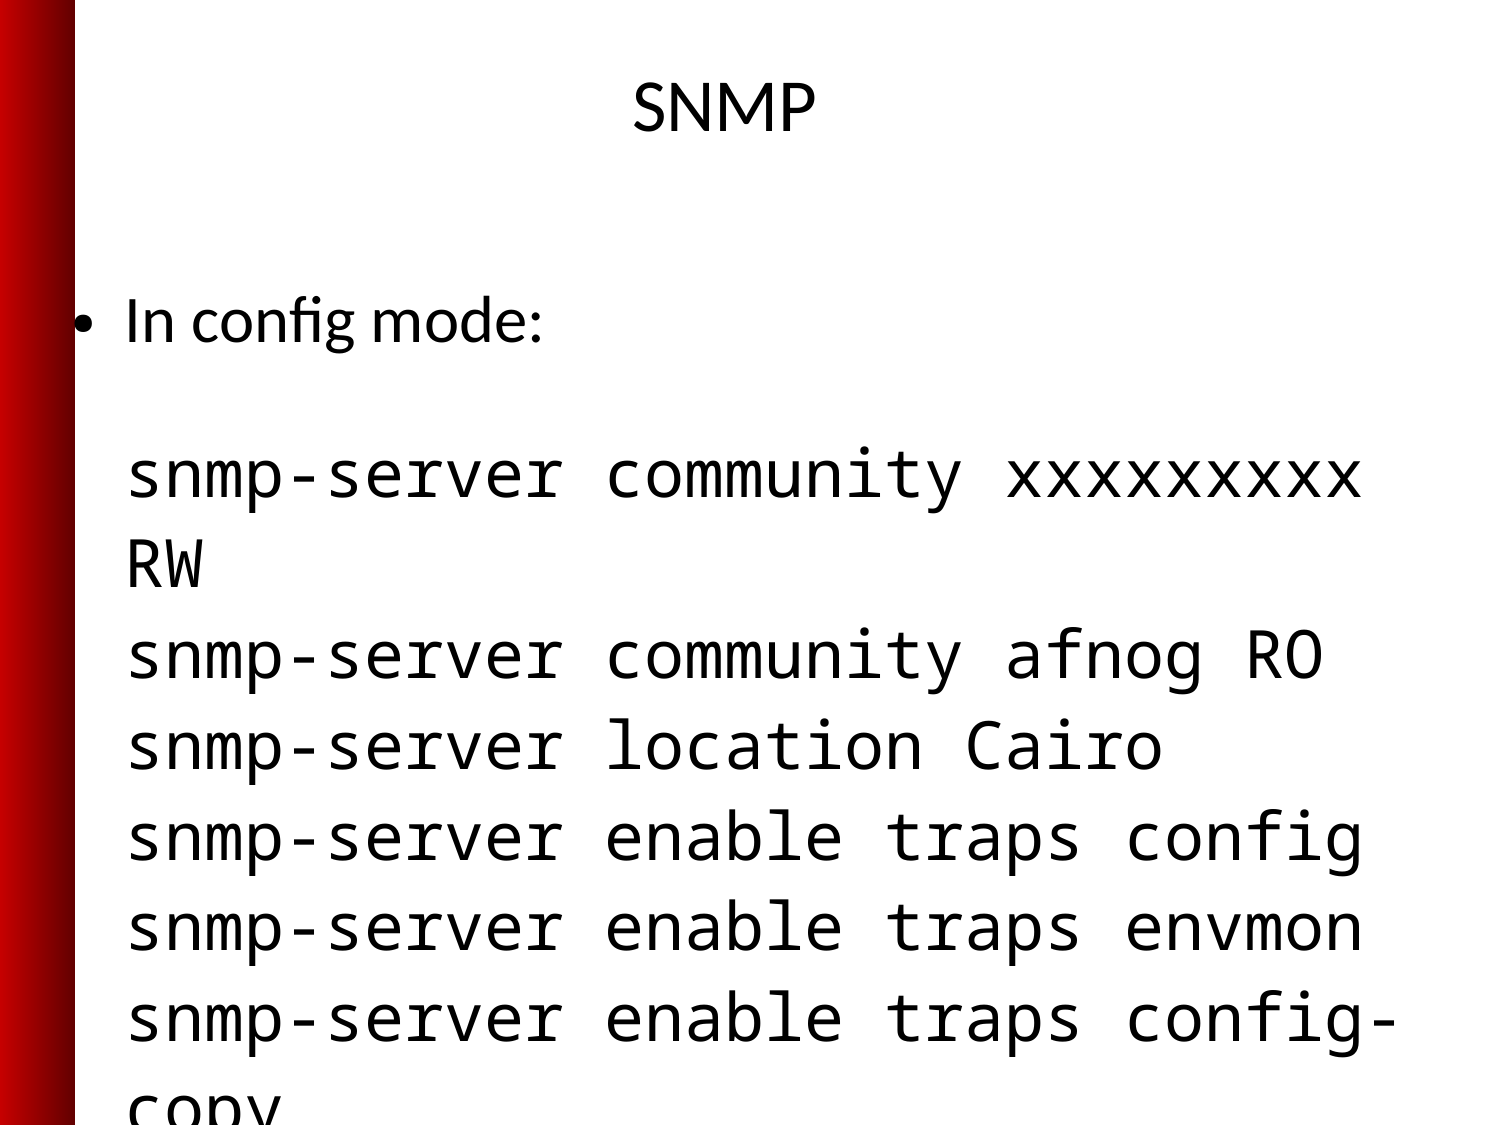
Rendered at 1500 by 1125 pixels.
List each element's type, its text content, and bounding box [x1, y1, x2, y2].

title SNMP [99, 24, 1350, 200]
list In config mode: snmp-server community xxxxxxxxx RW snmp-server community afnog RO snmp-server location Cairo snmp-server enable traps config snmp-server enable traps envmon snmp-server enable traps config-copy snmp-server enable traps syslog snmp-server host 192.168.X.Y afnog [53, 292, 1446, 1123]
